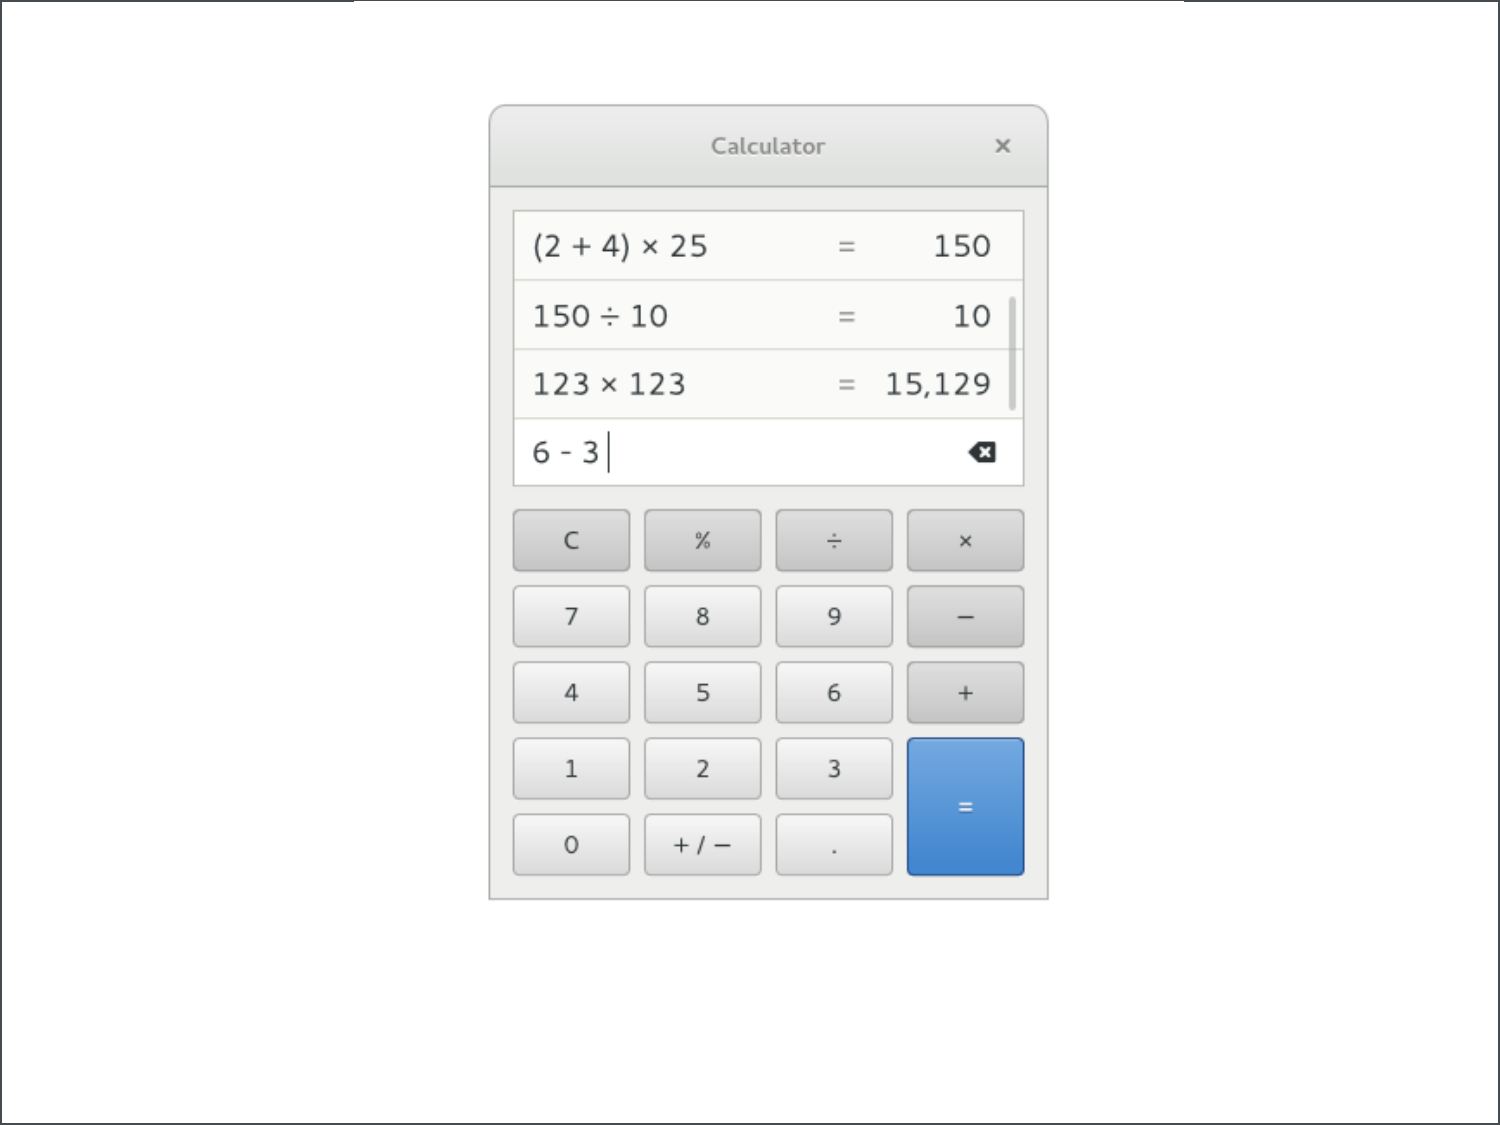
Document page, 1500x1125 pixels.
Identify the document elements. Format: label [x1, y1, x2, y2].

text_box [0, 0, 1500, 1125]
picture [354, 1, 1184, 1004]
